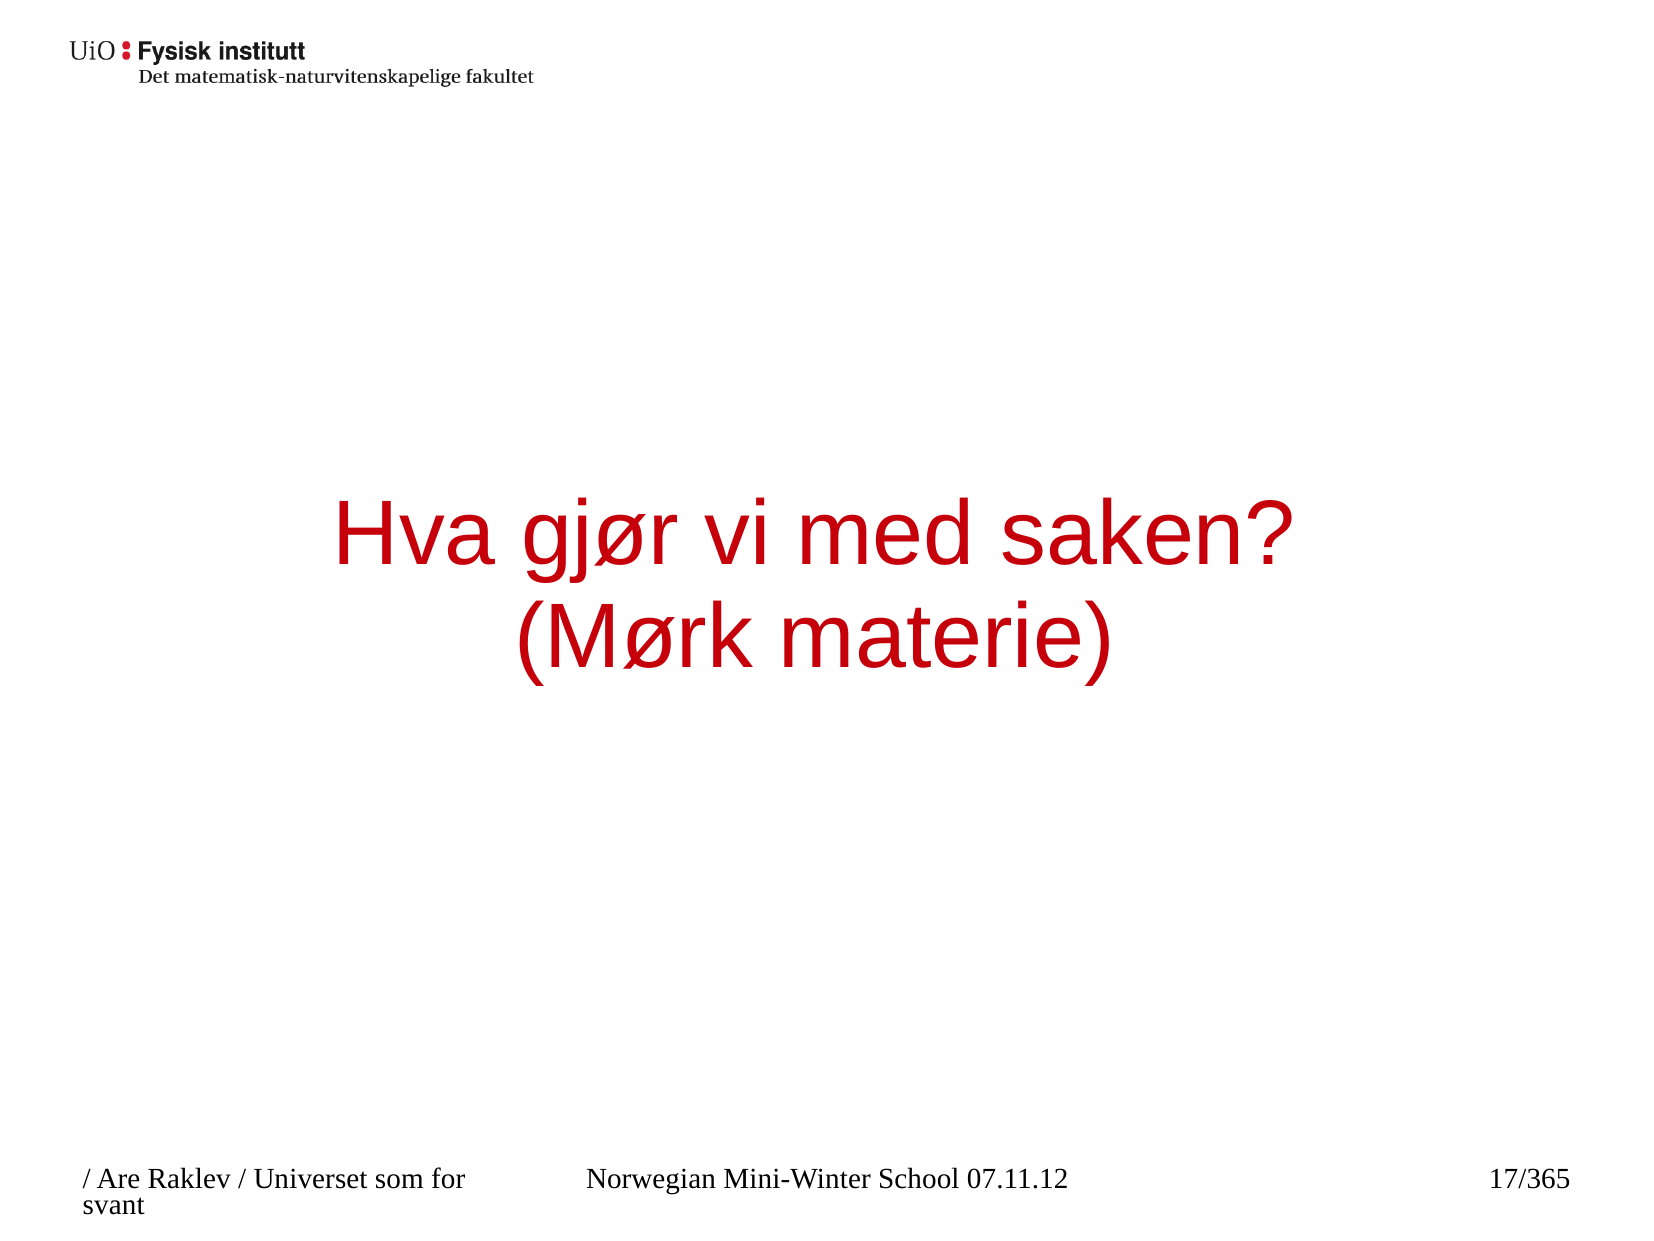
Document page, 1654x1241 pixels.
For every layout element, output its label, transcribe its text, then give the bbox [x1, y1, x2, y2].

title Hva gjør vi med saken? (Mørk materie) [70, 480, 1559, 688]
picture [68, 37, 537, 89]
